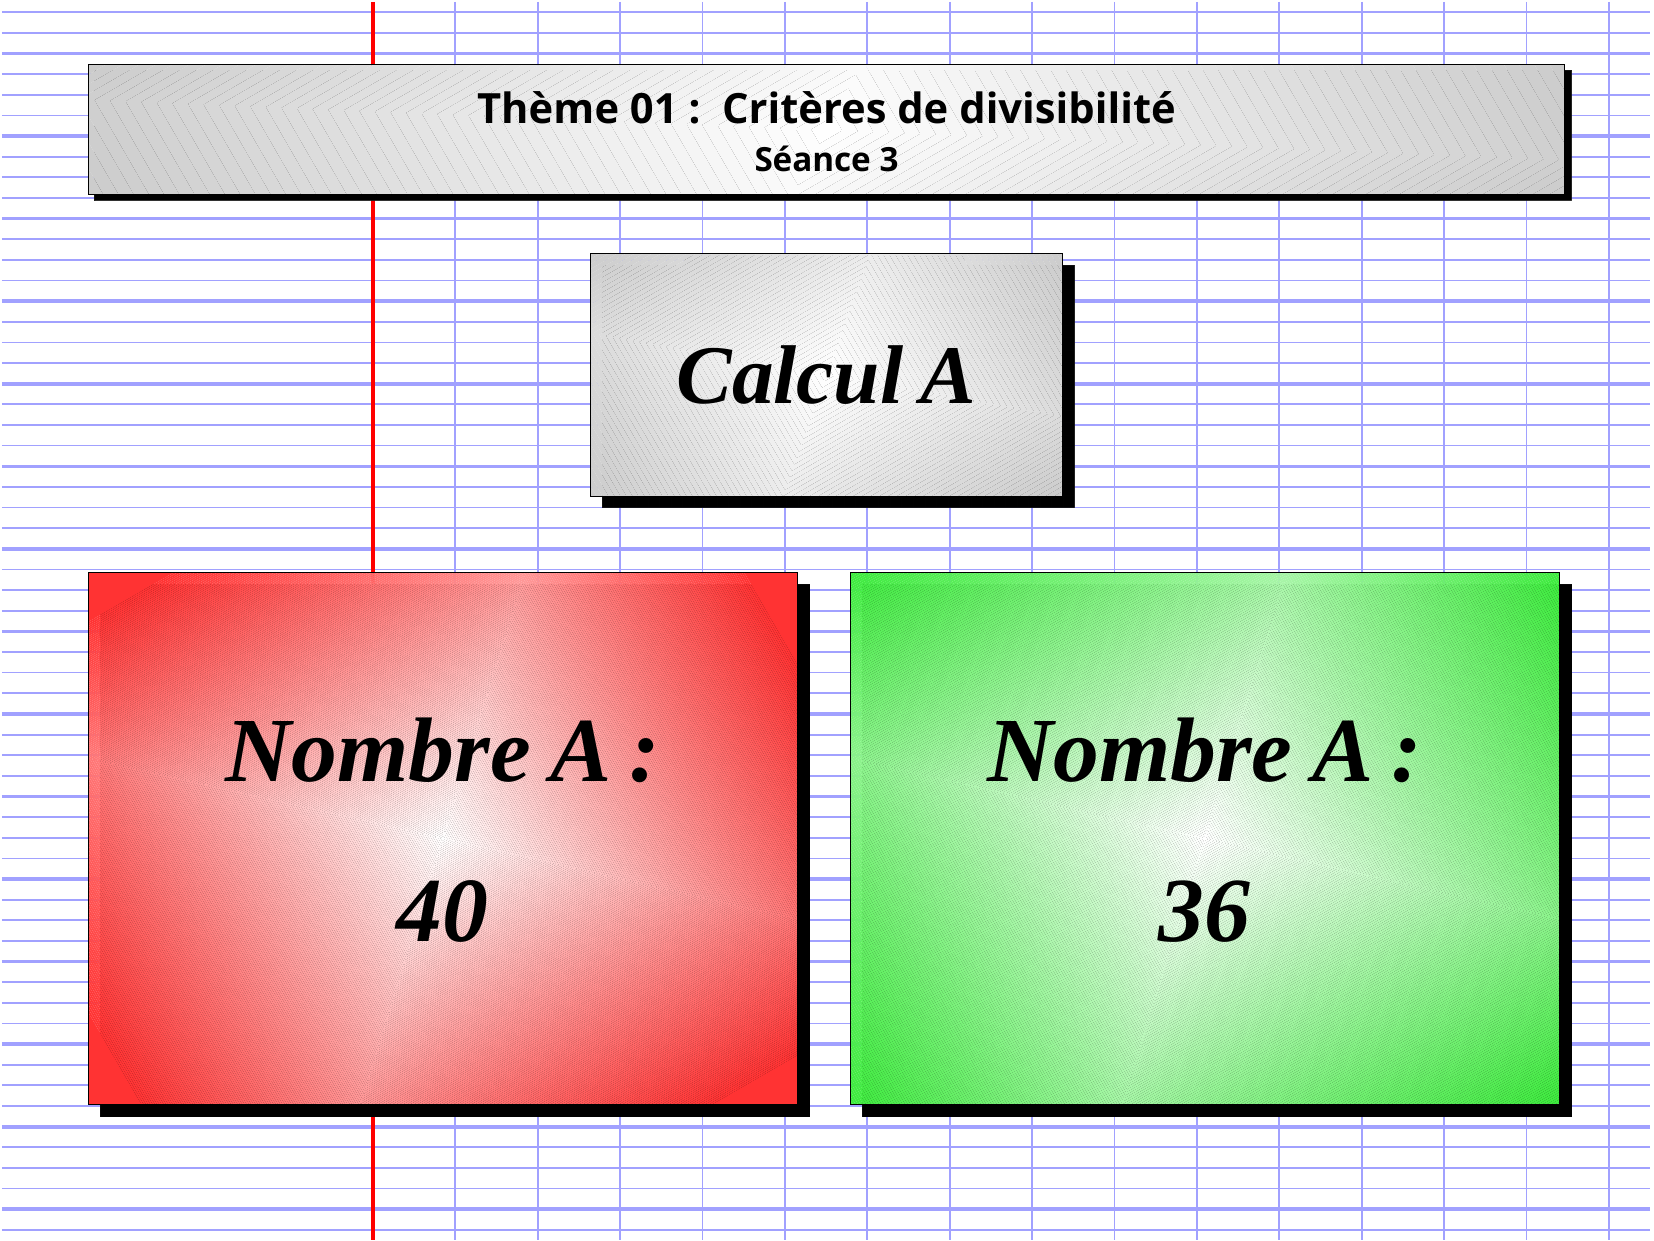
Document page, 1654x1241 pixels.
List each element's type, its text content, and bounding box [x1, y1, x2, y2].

text_box Calcul A [590, 253, 1063, 497]
text_box Nombre A : 36 [850, 572, 1560, 1105]
picture [0, 0, 1654, 1241]
text_box Thème 01 : Critères de divisibilité Séance 3 [88, 64, 1565, 195]
text_box Nombre A : 40 [88, 572, 798, 1105]
